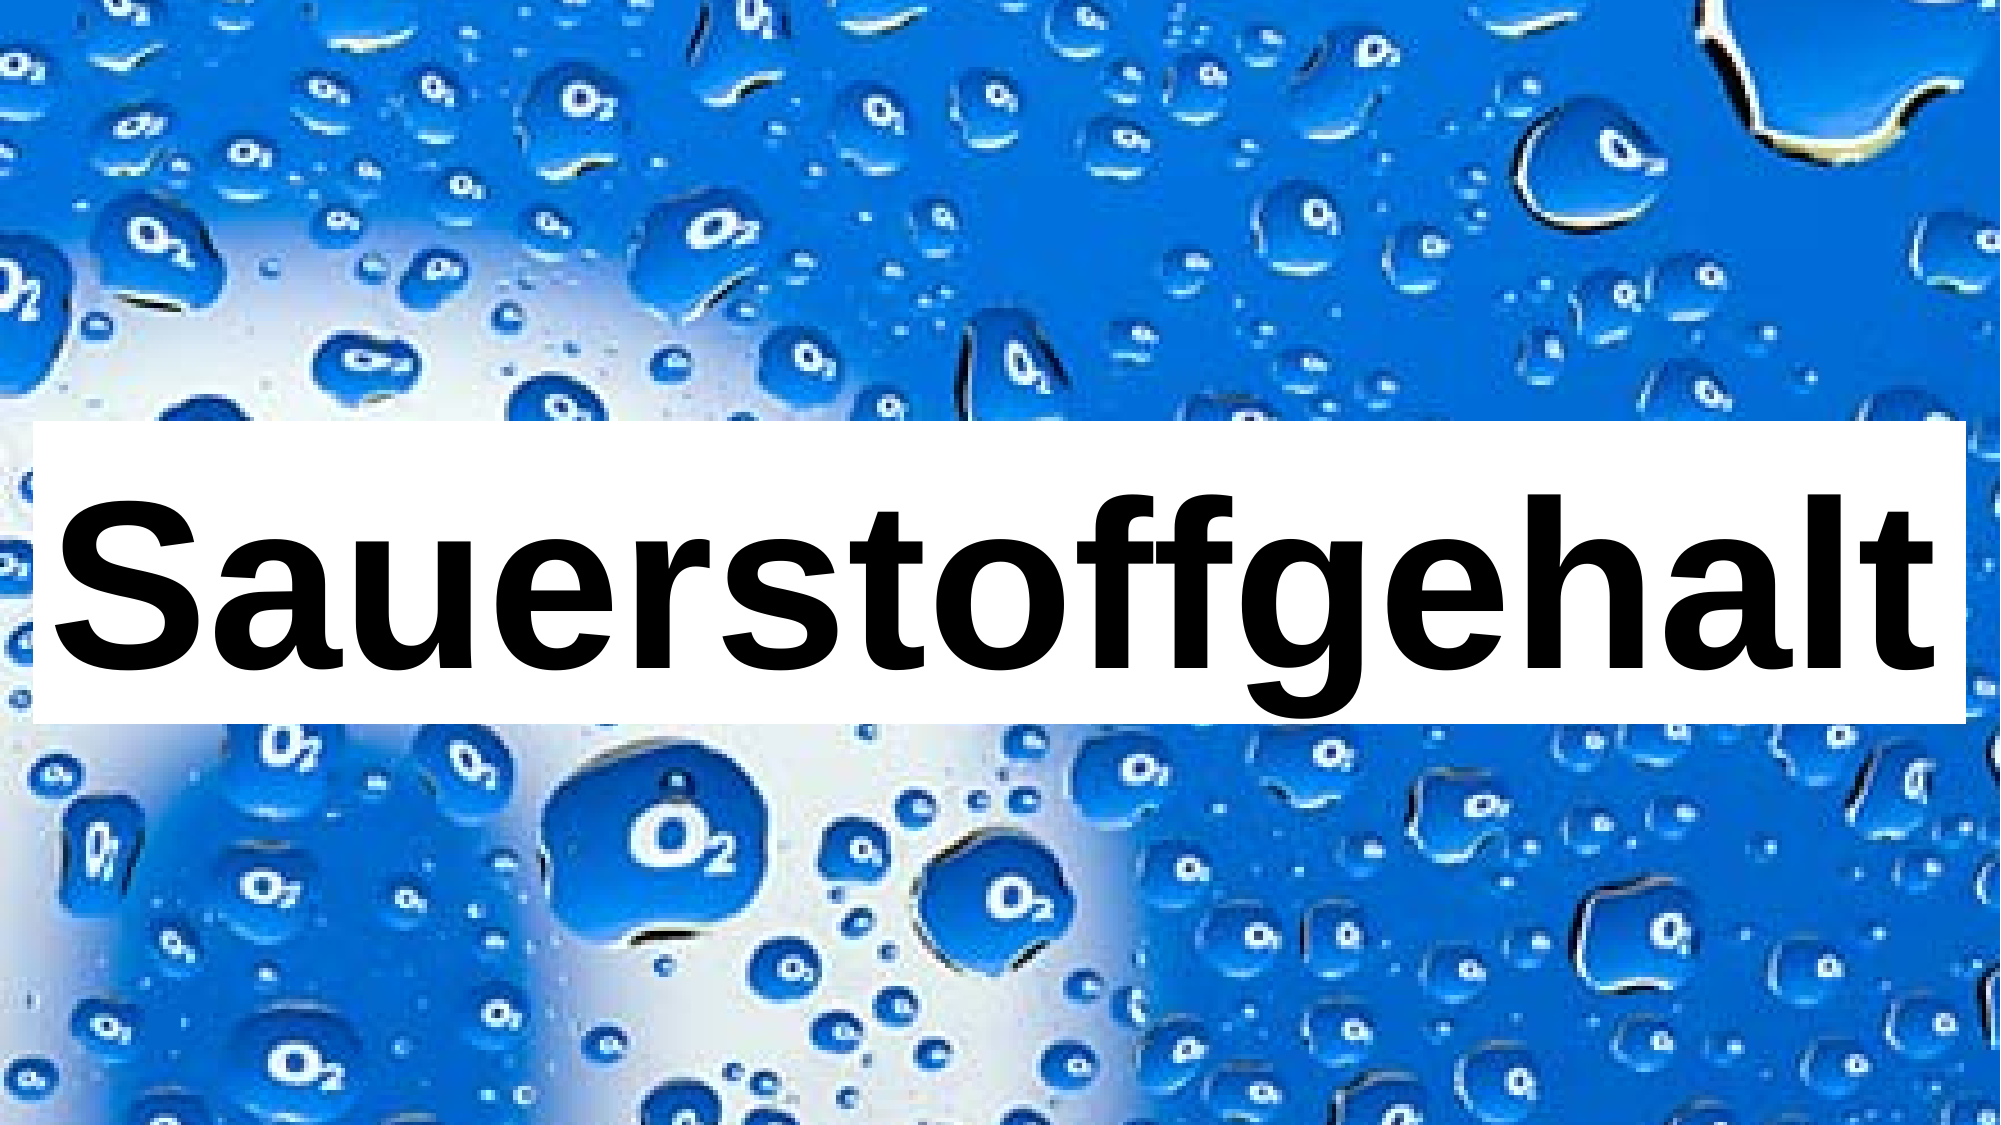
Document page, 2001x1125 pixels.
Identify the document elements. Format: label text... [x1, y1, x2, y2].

text_box Sauerstoffgehalt [33, 421, 1966, 724]
picture [0, 0, 2000, 1125]
